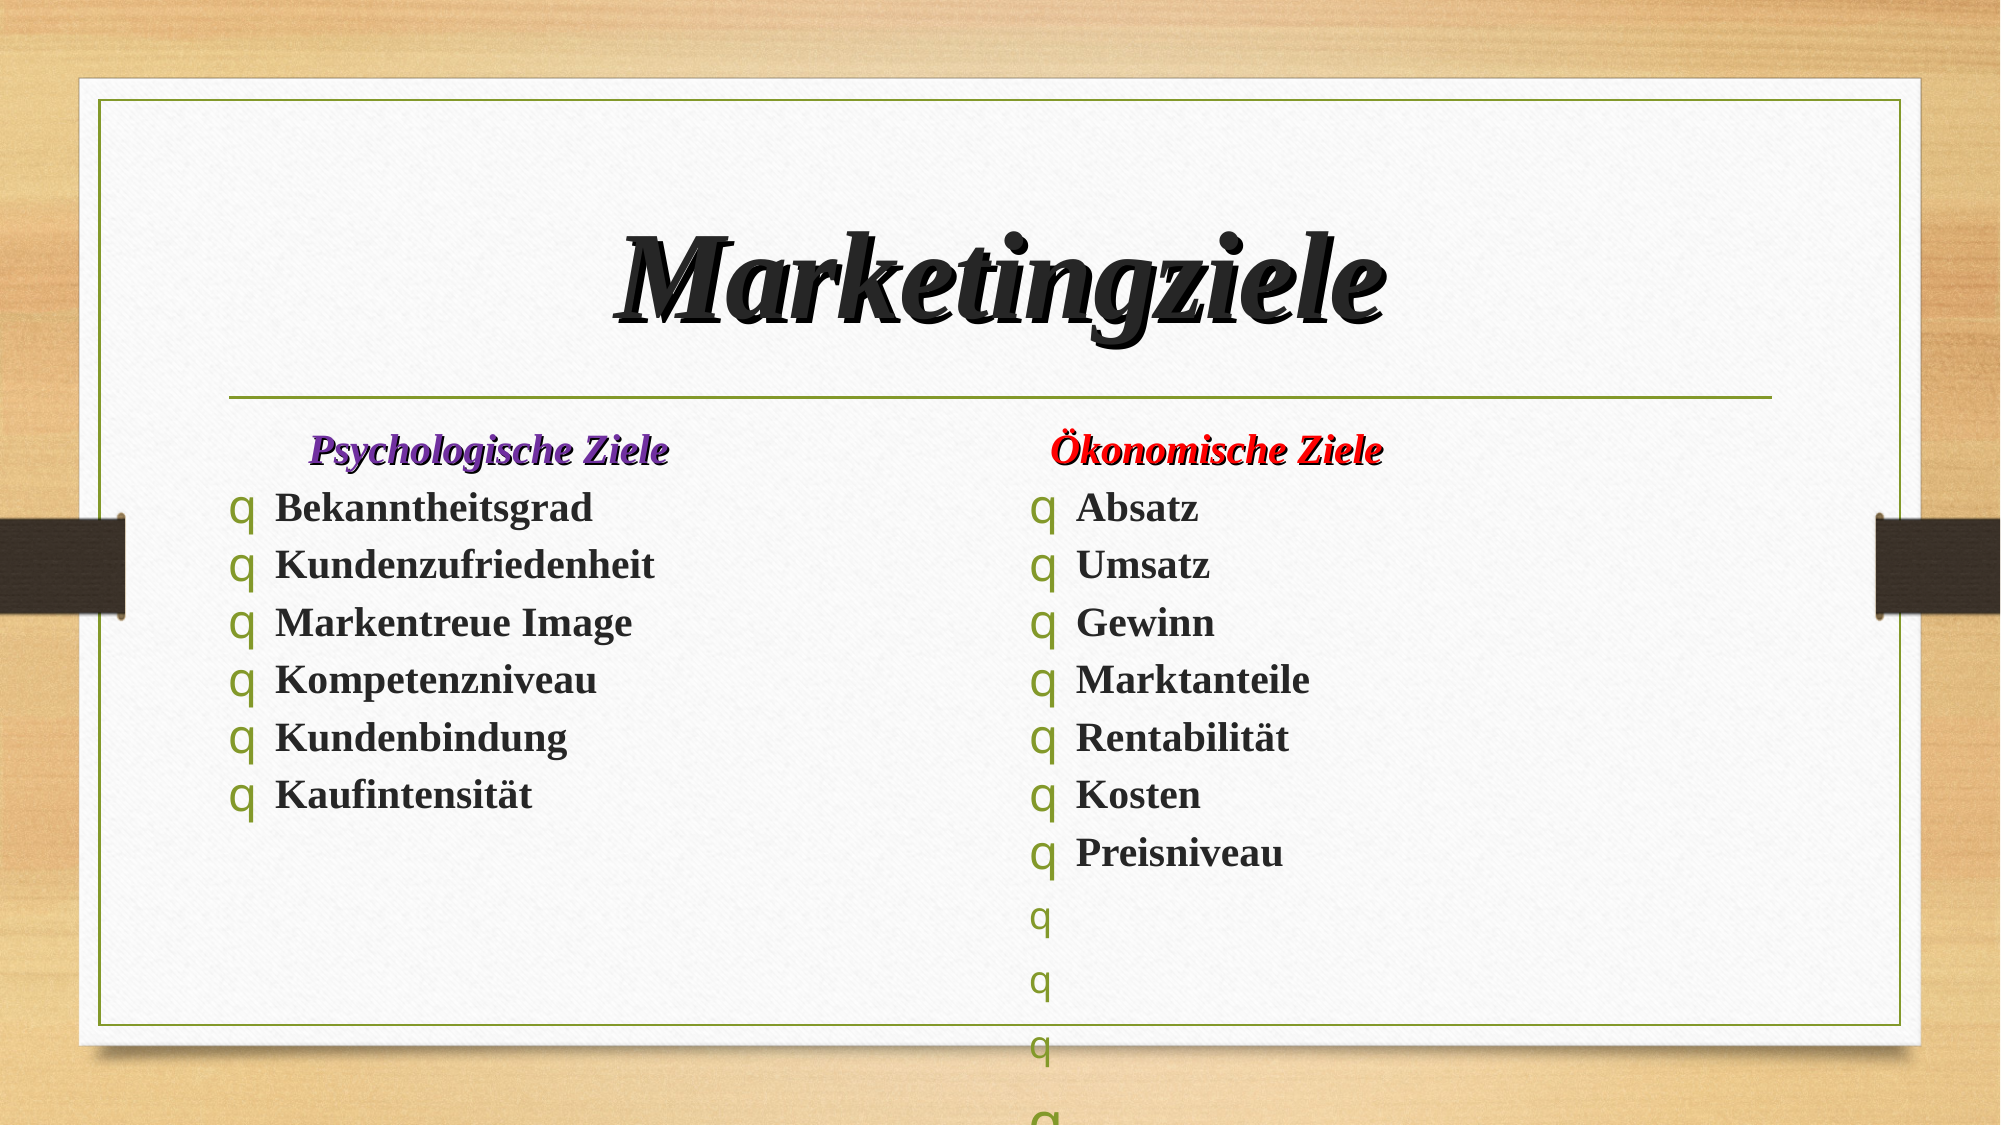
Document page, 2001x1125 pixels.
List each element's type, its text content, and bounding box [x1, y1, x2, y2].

list Ökonomische Ziele Absatz Umsatz Gewinn Marktanteile Rentabilität Kosten Preisniveau [1013, 420, 1813, 994]
list Psychologische Ziele Bekanntheitsgrad Kundenzufriedenheit Markentreue Image Kompetenzniveau Kundenbindung Kaufintensität [213, 420, 987, 964]
title Marketingziele [212, 161, 1788, 376]
